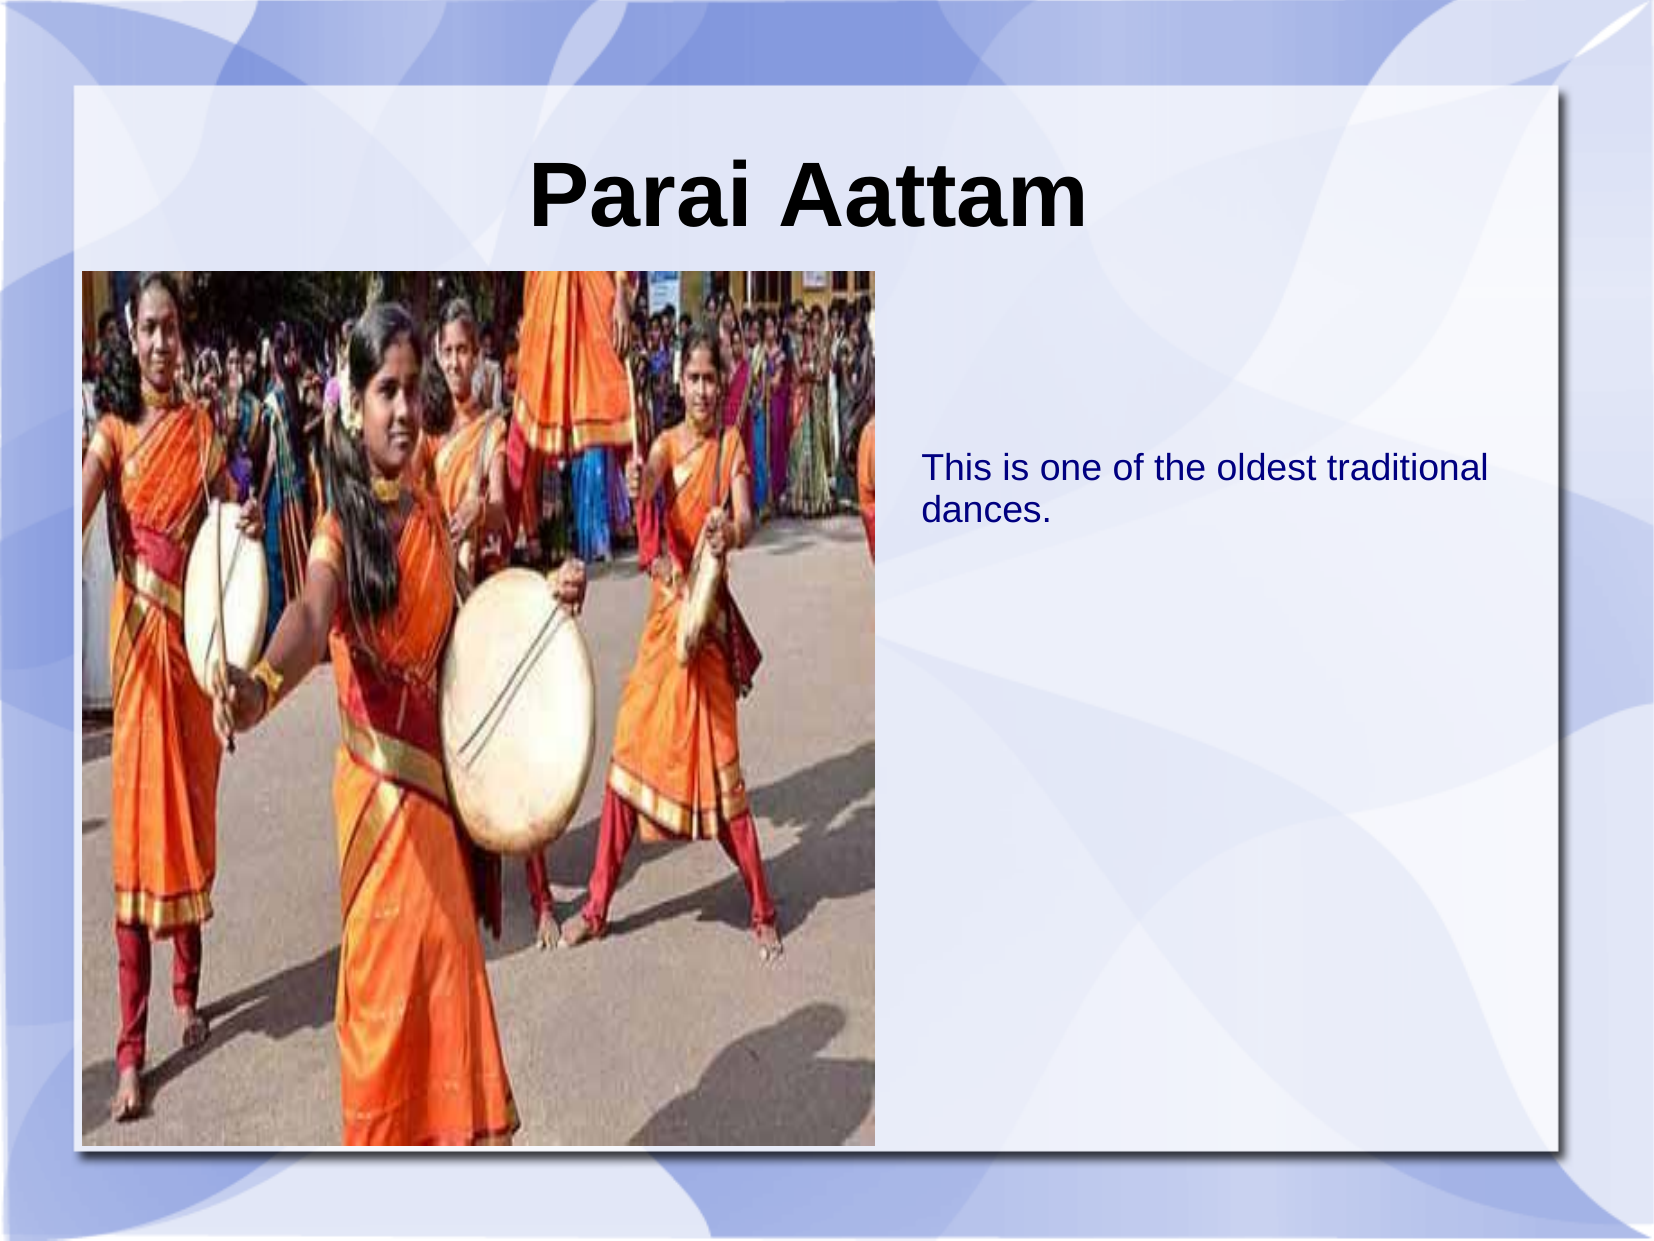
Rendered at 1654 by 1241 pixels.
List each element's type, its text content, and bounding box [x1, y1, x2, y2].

picture [0, 0, 1654, 1241]
title Parai Aattam [82, 90, 1536, 298]
list This is one of the oldest traditional dances. [850, 446, 1577, 603]
